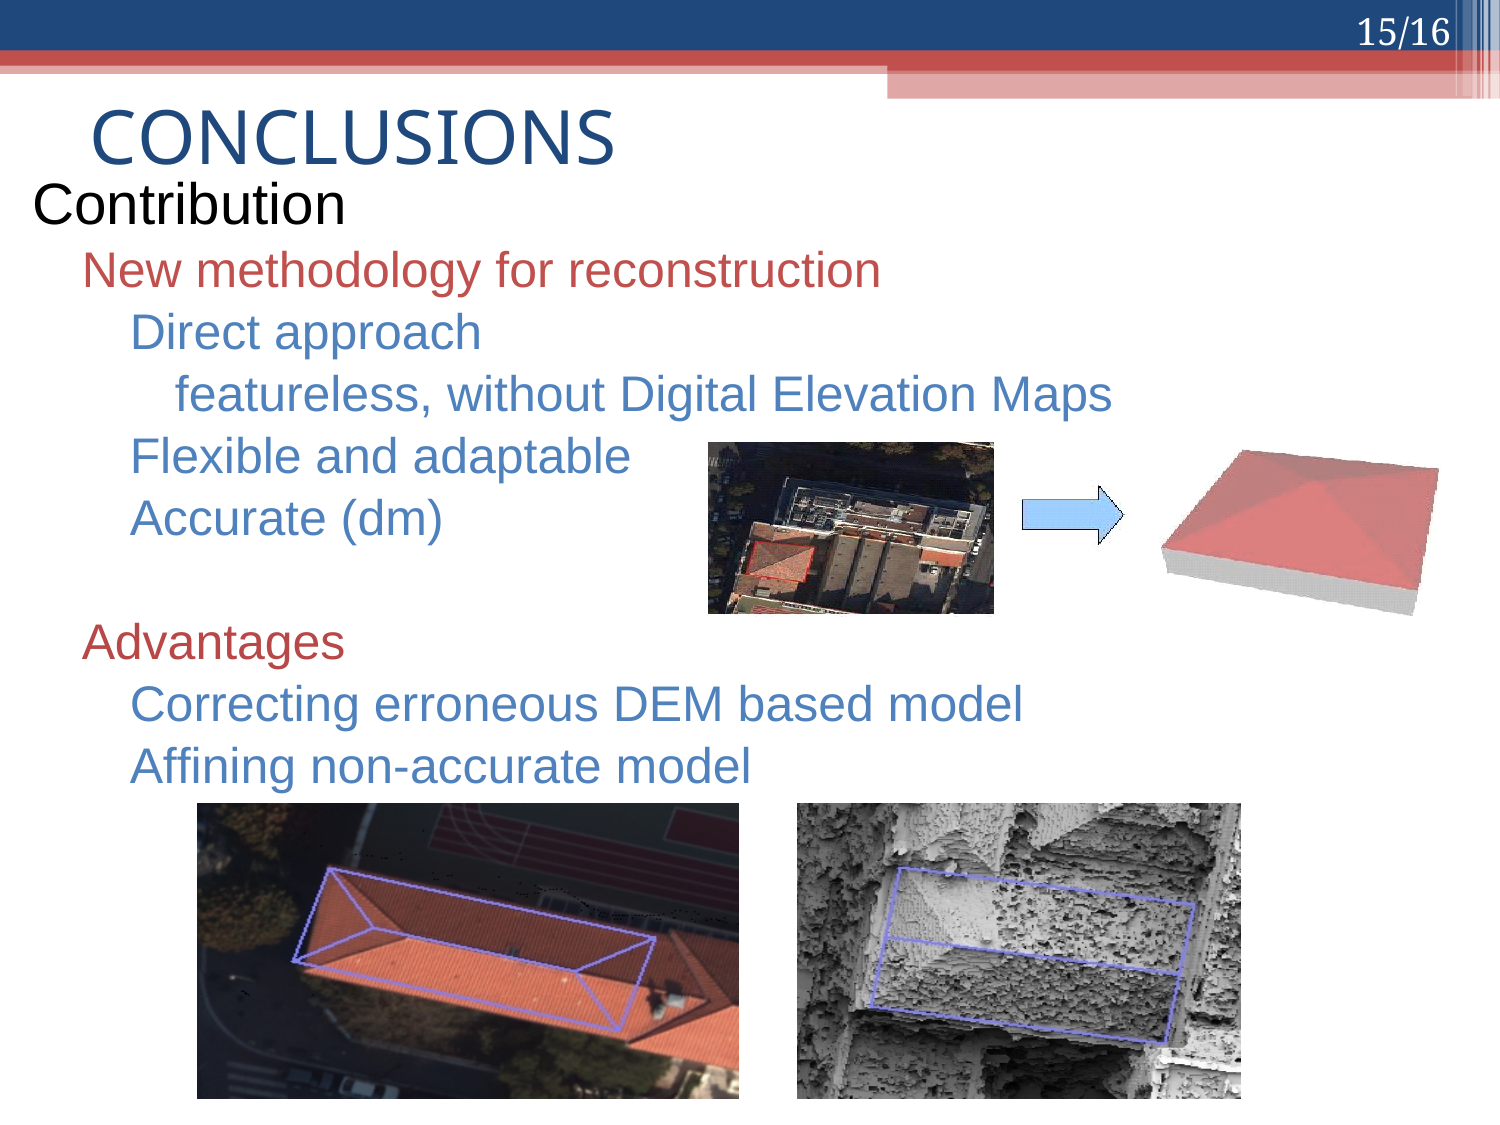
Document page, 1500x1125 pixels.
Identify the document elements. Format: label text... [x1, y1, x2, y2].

picture [197, 803, 739, 1099]
list Contribution New methodology for reconstruction Direct approach featureless, without Digital Elevation Maps Flexible and adaptable Accurate (dm) Advantages Correcting erroneous DEM based model Affining non-accurate model [0, 170, 1477, 1125]
title CONCLUSIONS [75, 82, 1426, 170]
picture [797, 803, 1241, 1099]
text_box 15/16 [1269, 0, 1466, 61]
picture [708, 442, 1477, 623]
